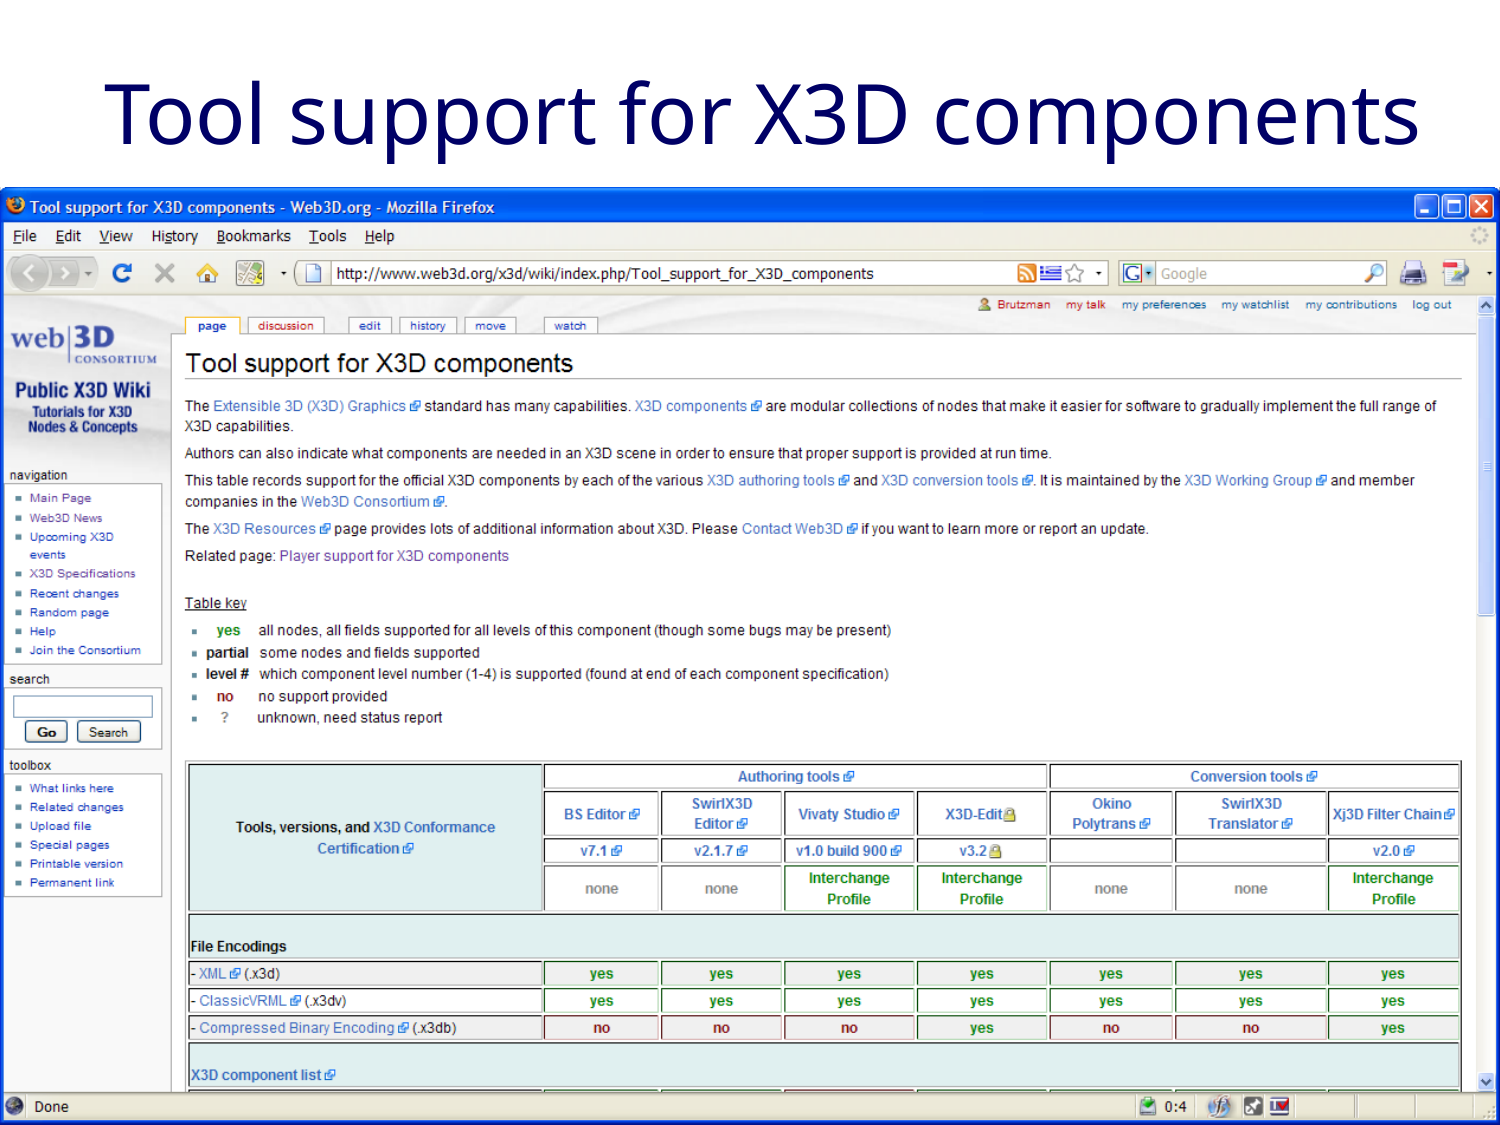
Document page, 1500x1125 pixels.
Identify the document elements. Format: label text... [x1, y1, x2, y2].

title Tool support for X3D components [88, 37, 1439, 187]
picture [0, 187, 1500, 1125]
